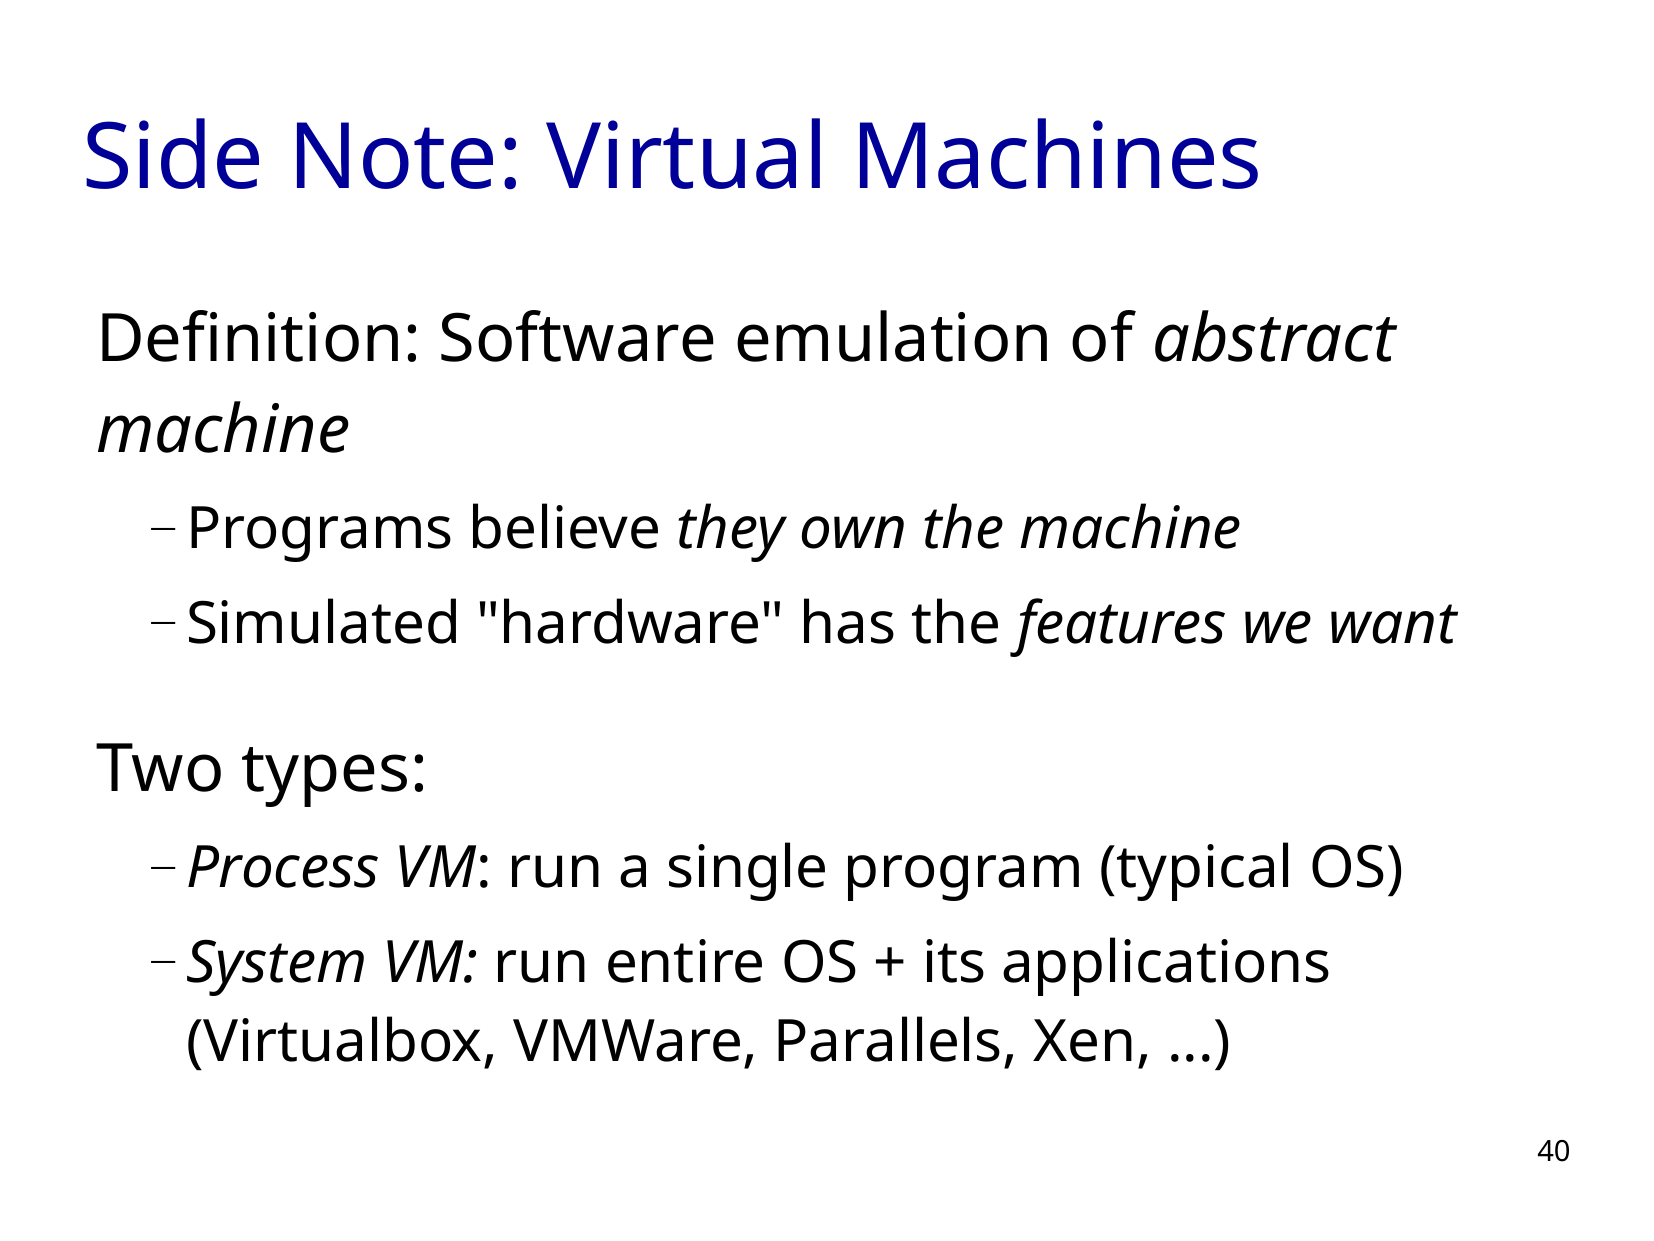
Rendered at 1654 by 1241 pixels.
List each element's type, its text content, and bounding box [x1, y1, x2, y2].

title Side Note: Virtual Machines [82, 49, 1571, 257]
list Definition: Software emulation of abstract machine Programs believe they own the machine Simulated "hardware" has the features we want Two types: Process VM: run a single program (typical OS) System VM: run entire OS + its applications (Virtualbox, VMWare, Parallels, Xen, ...) [60, 290, 1571, 1096]
